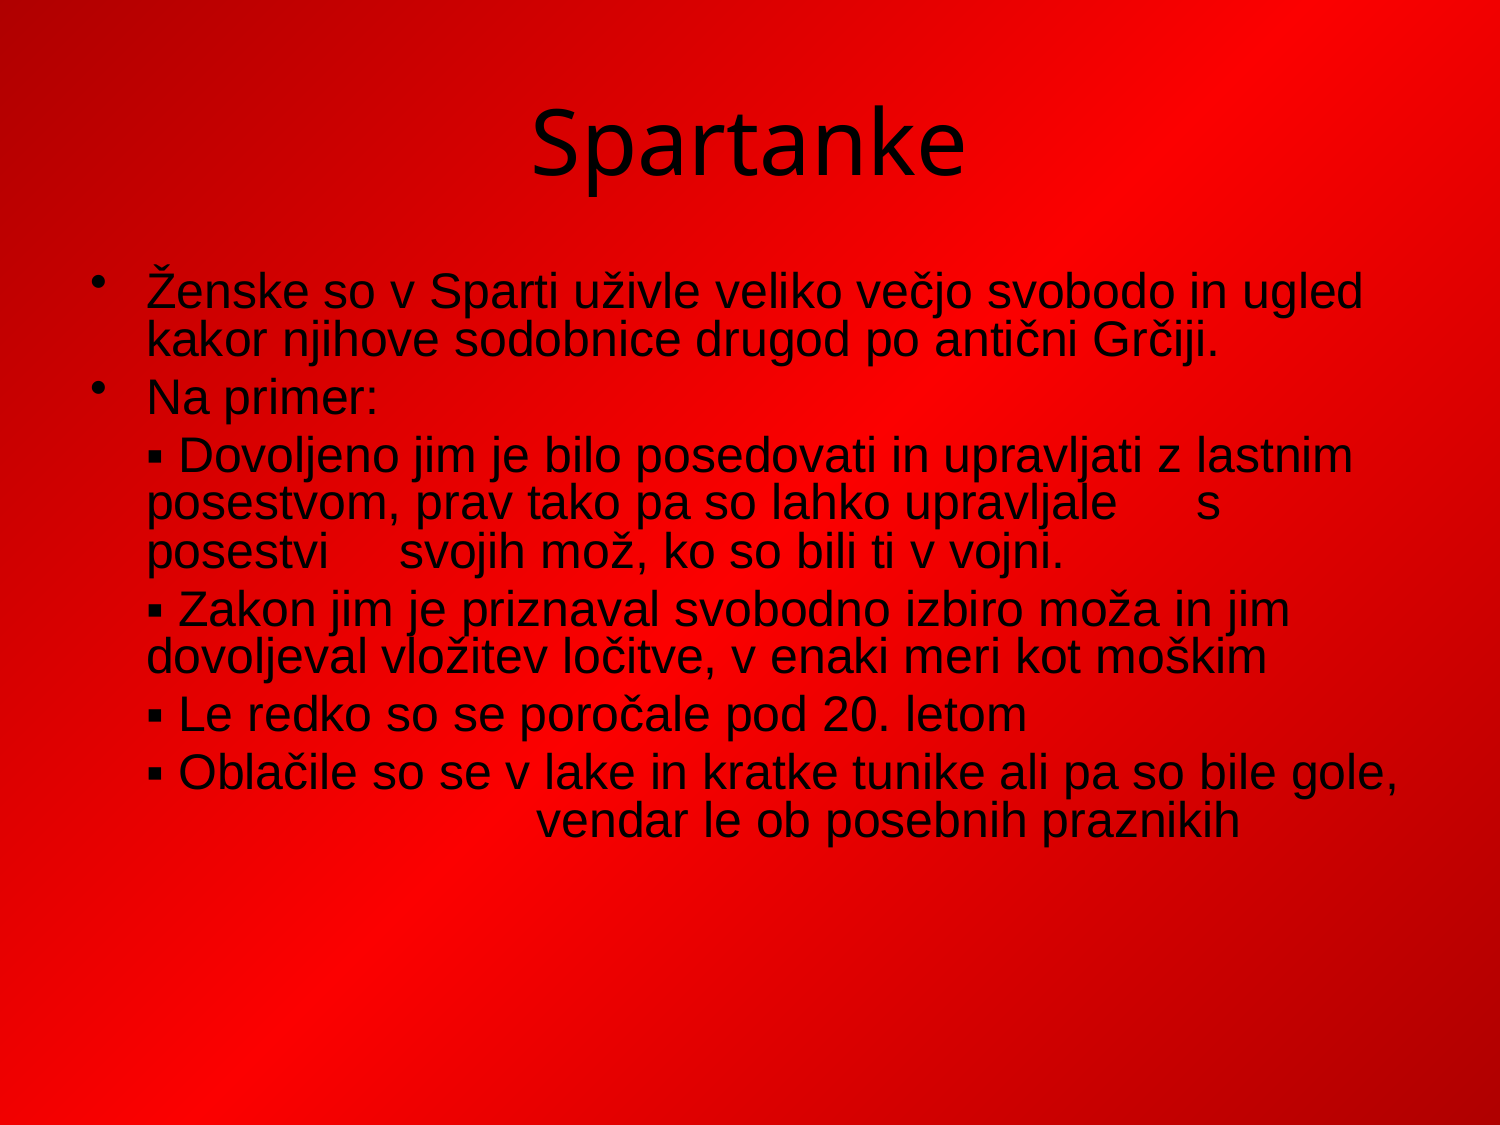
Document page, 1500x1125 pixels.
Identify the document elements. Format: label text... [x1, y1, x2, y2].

title Spartanke [75, 45, 1425, 233]
list Ženske so v Sparti uživle veliko večjo svobodo in ugled kakor njihove sodobnice drugod po antični Grčiji. Na primer: ▪ Dovoljeno jim je bilo posedovati in upravljati z lastnim posestvom, prav tako pa so lahko upravljale s posestvi svojih mož, ko so bili ti v vojni. ▪ Zakon jim je priznaval svobodno izbiro moža in jim dovoljeval vložitev ločitve, v enaki meri kot moškim ▪ Le redko so se poročale pod 20. letom ▪ Oblačile so se v lake in kratke tunike ali pa so bile gole, vendar le ob posebnih praznikih [75, 262, 1425, 1005]
